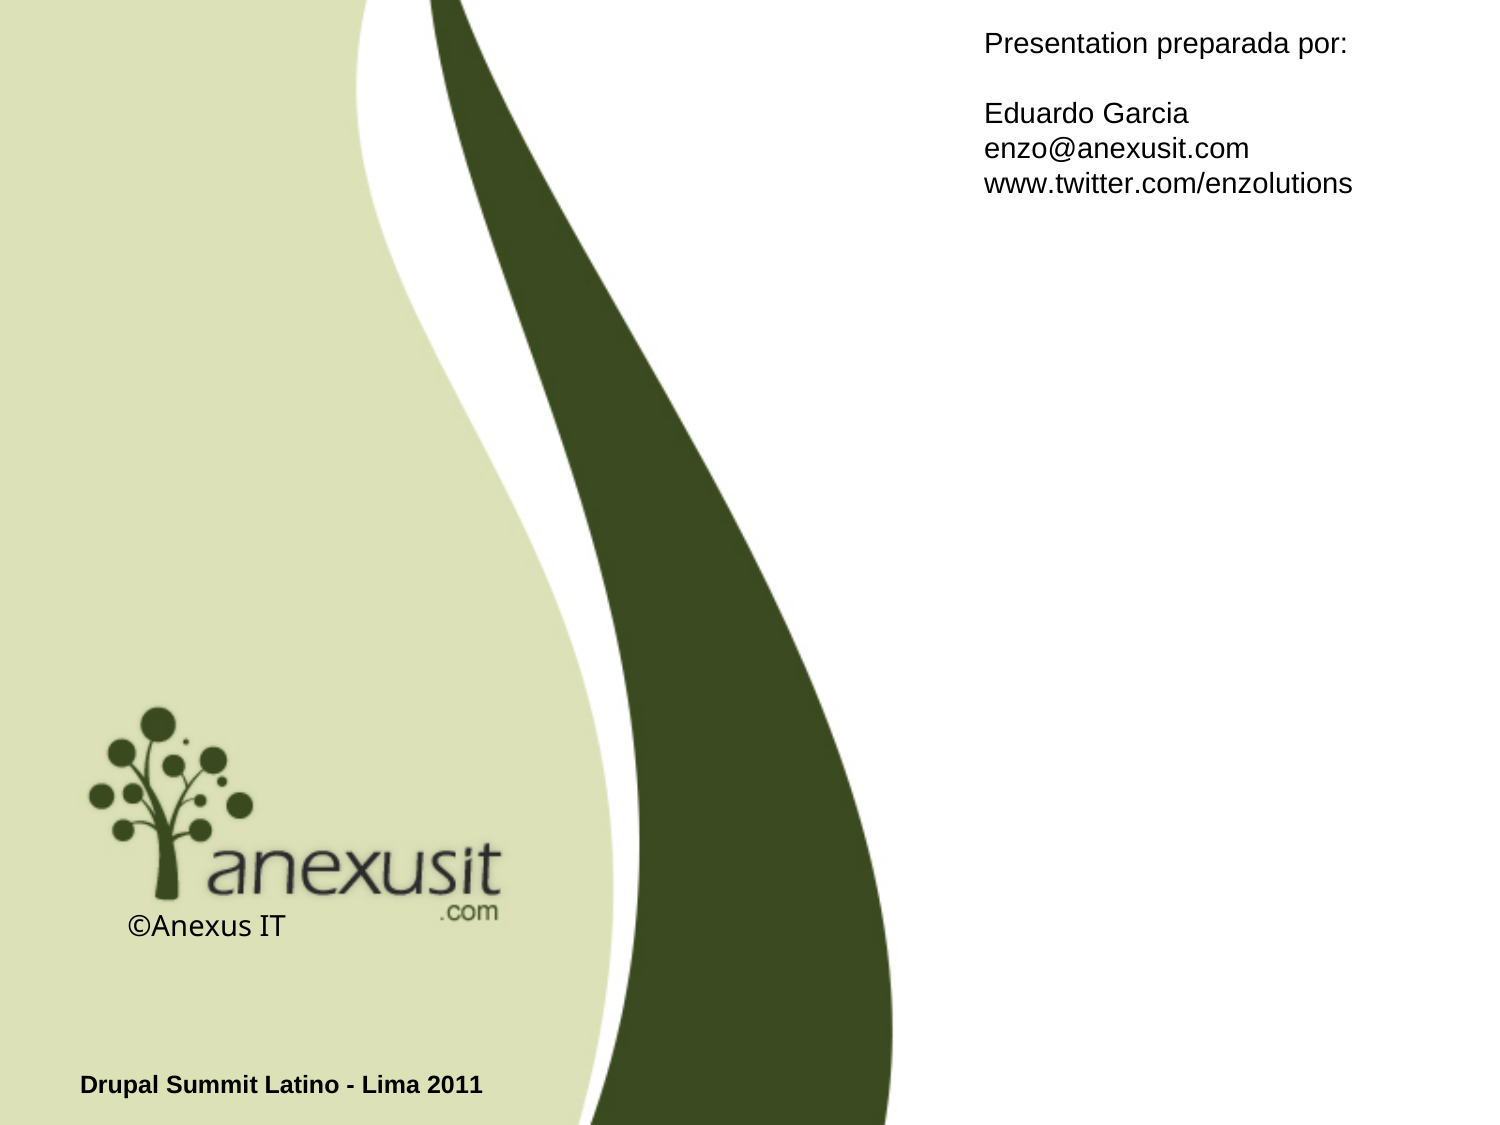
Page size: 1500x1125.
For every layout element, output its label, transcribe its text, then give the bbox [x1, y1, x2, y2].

picture [0, 0, 1500, 1125]
text_box Drupal Summit Latino - Lima 2011 [65, 1060, 1066, 1106]
text_box Presentation preparada por: Eduardo Garcia enzo@anexusit.com www.twitter.com/enzolutions [969, 35, 1439, 224]
text_box ©Anexus IT [112, 899, 513, 951]
